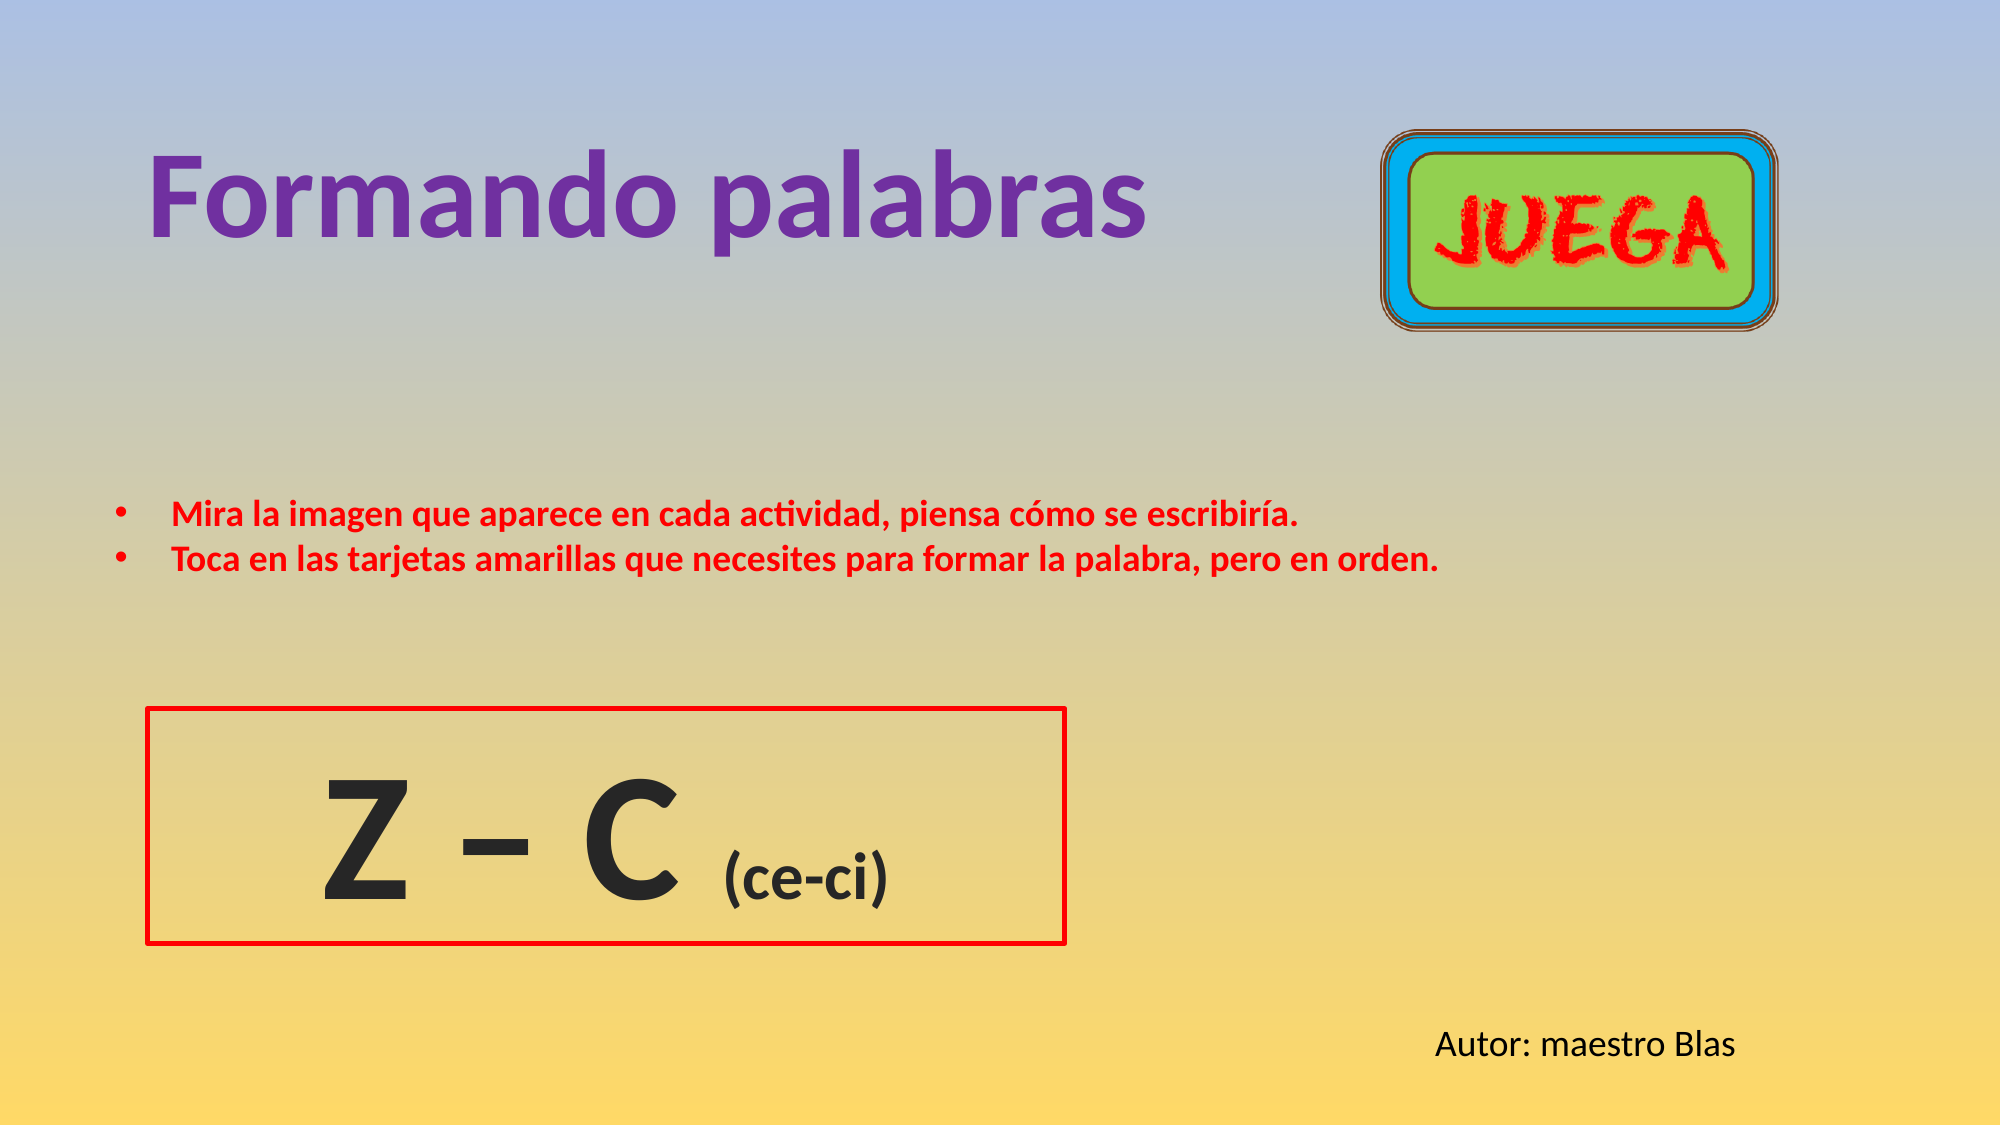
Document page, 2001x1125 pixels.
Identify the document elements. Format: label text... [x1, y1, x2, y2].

text_box Autor: maestro Blas [1420, 1011, 1802, 1072]
picture [1379, 128, 1779, 332]
text_box Formando palabras [132, 104, 1285, 270]
text_box Z – C (ce-ci) [147, 708, 1065, 944]
text_box Mira la imagen que aparece en cada actividad, piensa cómo se escribiría. Toca en las tarjetas amarillas que necesites para formar la palabra, pero en orden. [99, 481, 1900, 587]
